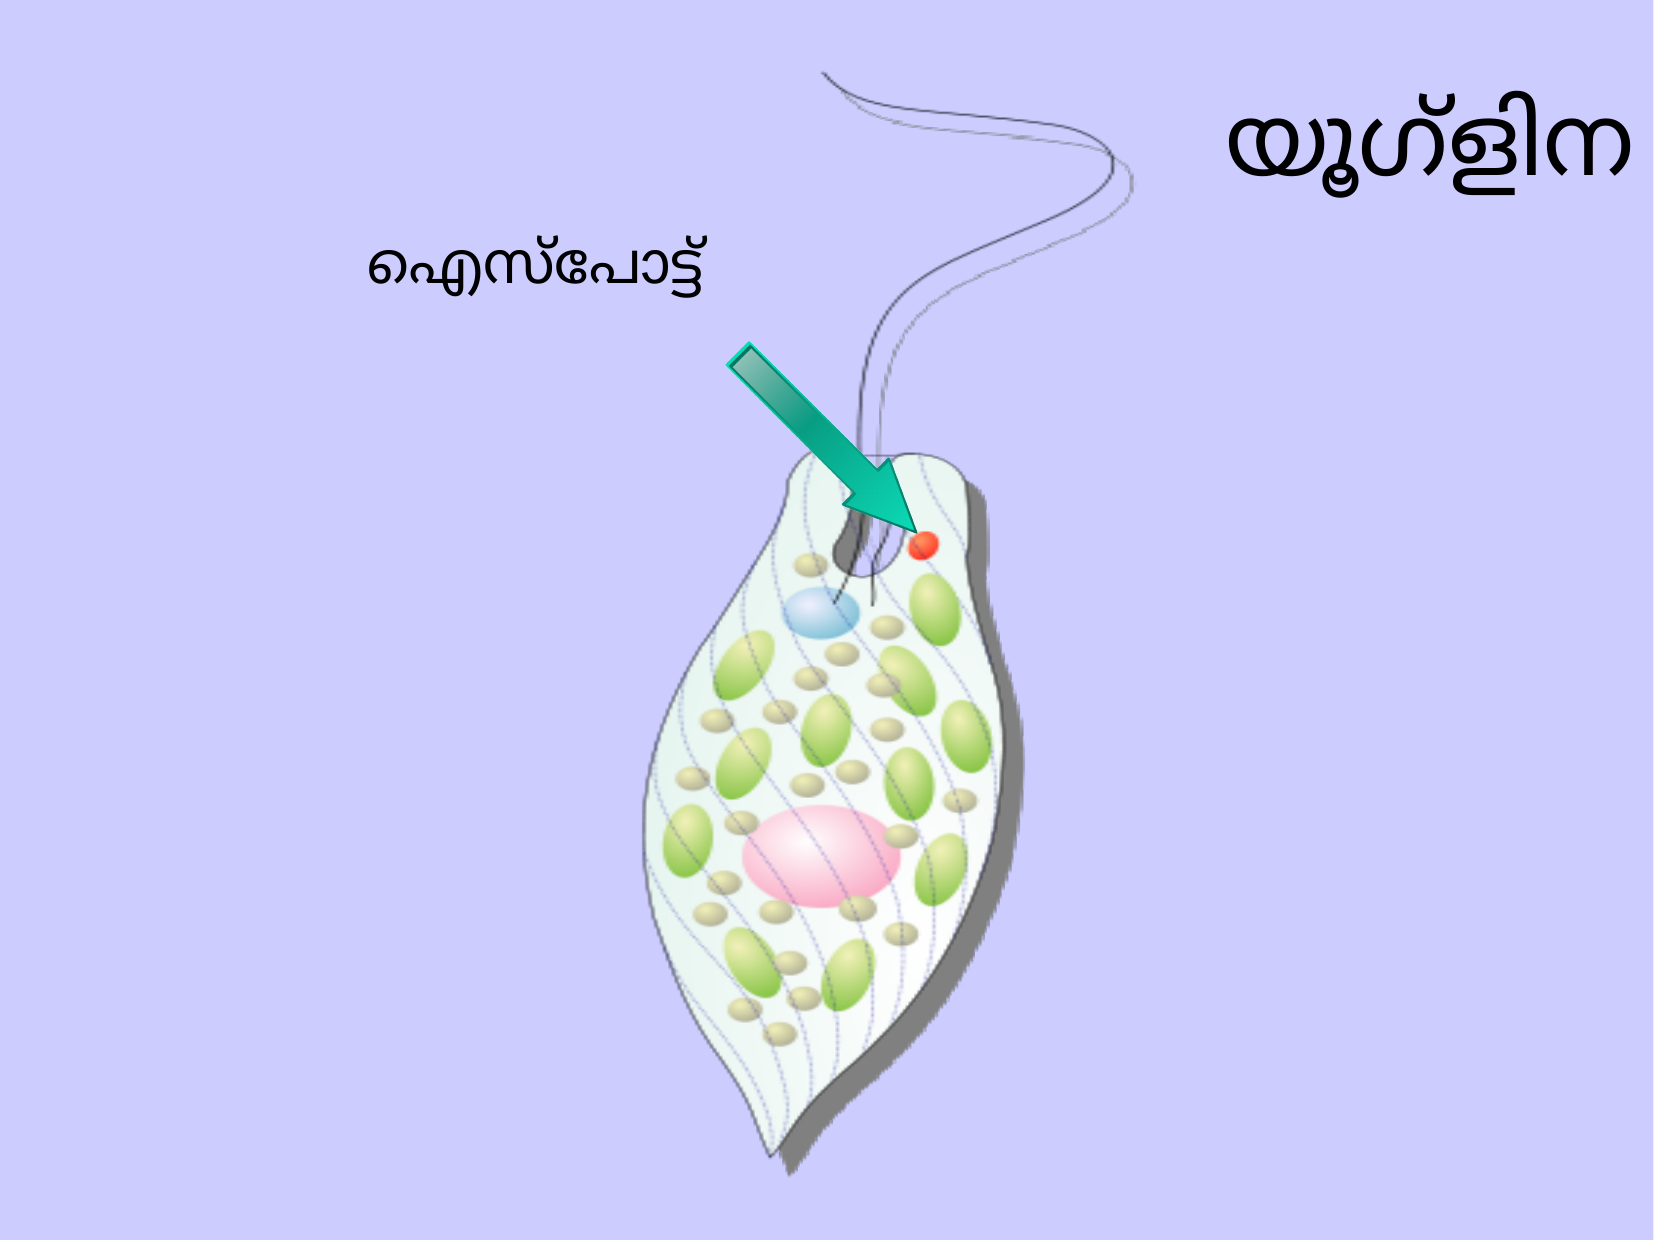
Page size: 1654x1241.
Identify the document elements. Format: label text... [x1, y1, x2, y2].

text_box ഐസ്പോട്ട് [352, 222, 613, 306]
picture [354, 58, 1595, 1182]
